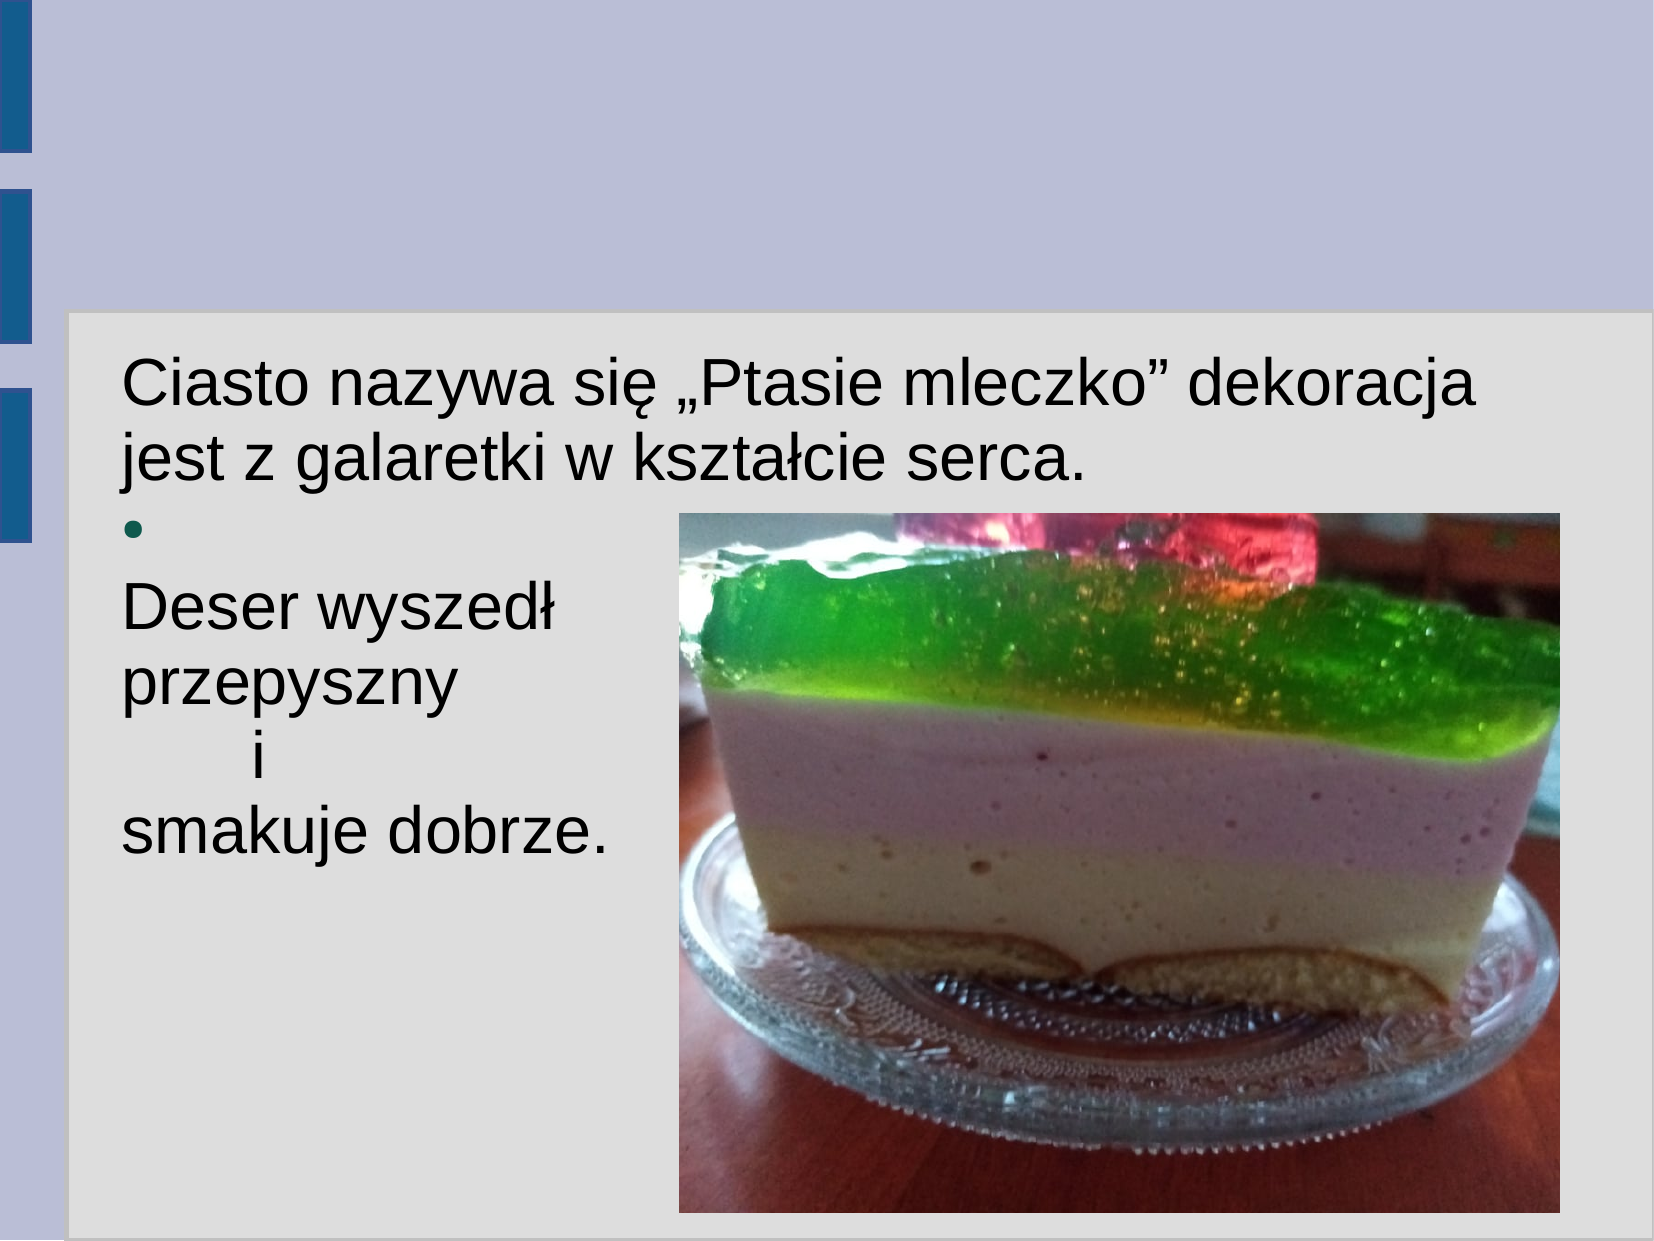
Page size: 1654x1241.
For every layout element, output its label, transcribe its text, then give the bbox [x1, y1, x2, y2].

list Ciasto nazywa się „Ptasie mleczko” dekoracja jest z galaretki w kształcie serca. Deser wyszedł przepyszny i smakuje dobrze. [121, 344, 1534, 911]
picture [679, 513, 1560, 1213]
